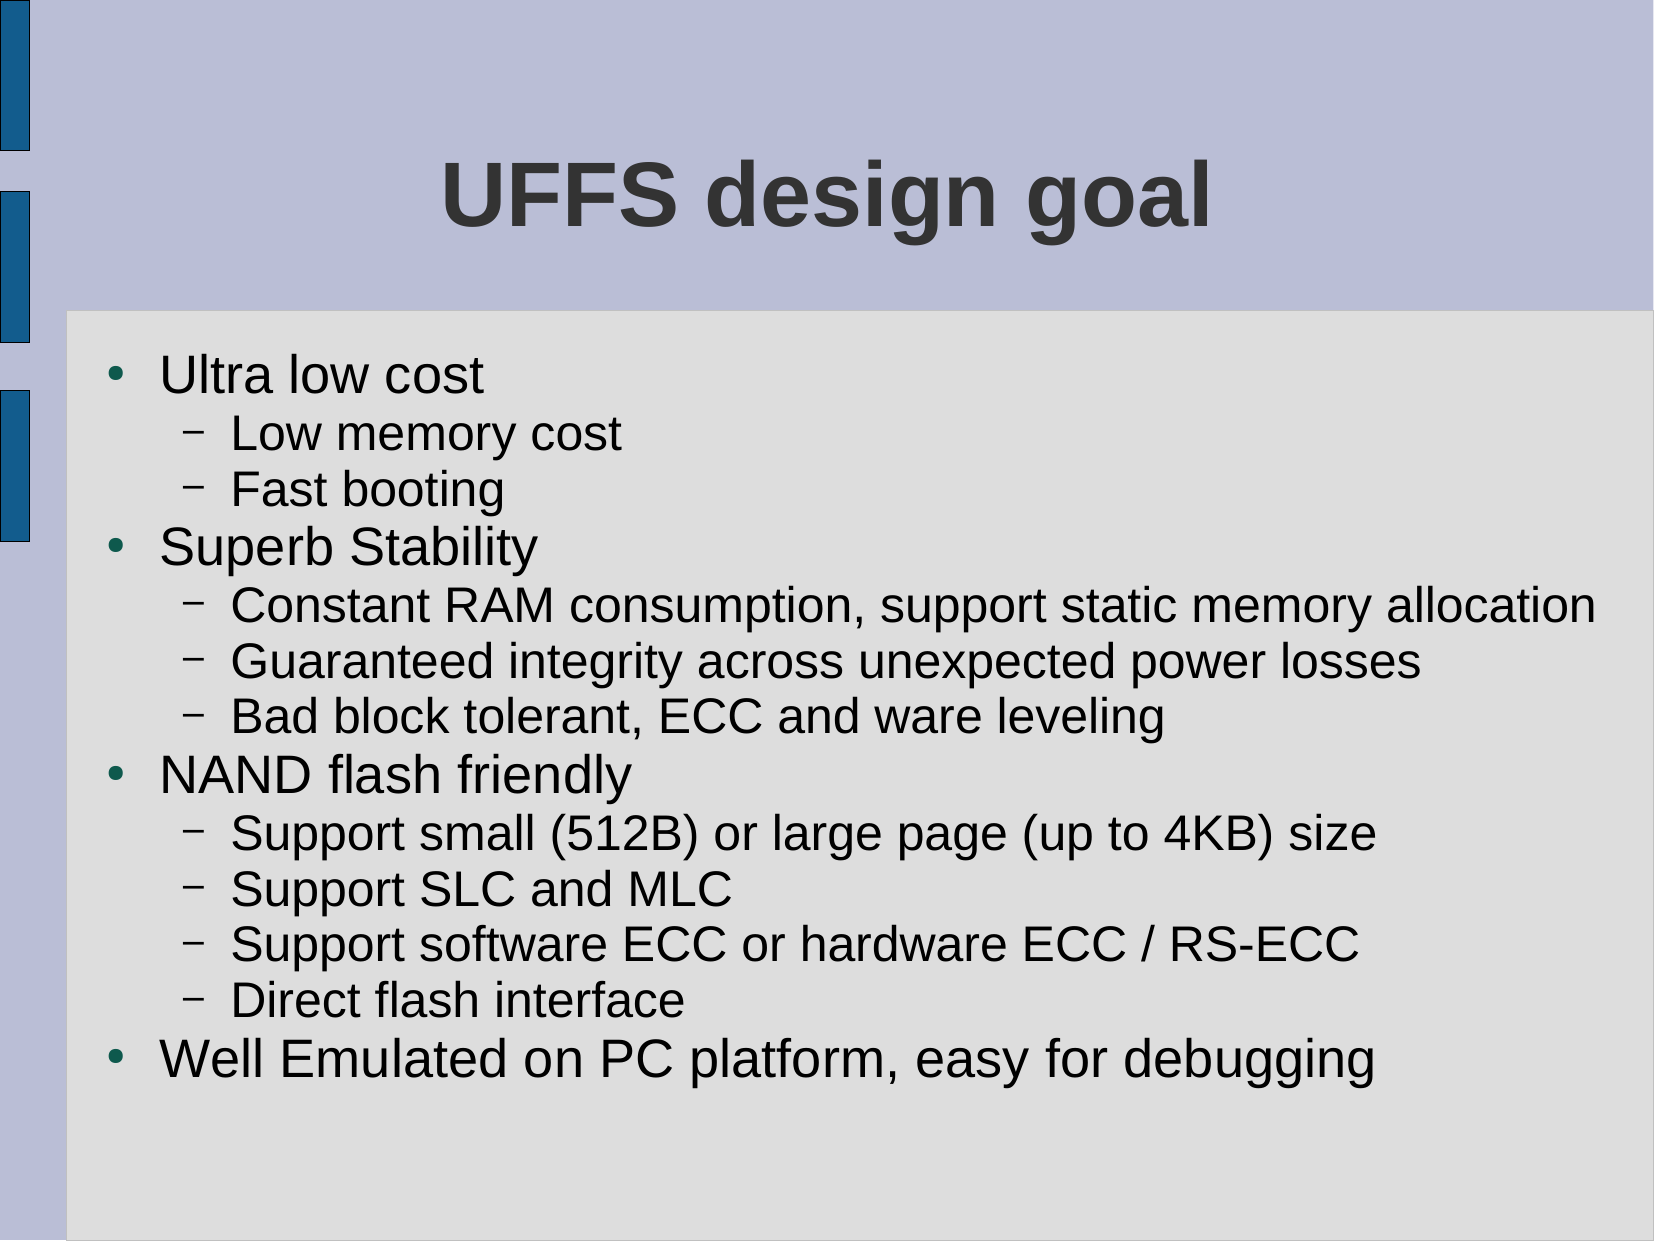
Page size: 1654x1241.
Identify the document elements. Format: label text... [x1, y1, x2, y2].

title UFFS design goal [121, 91, 1534, 299]
list Ultra low cost Low memory cost Fast booting Superb Stability Constant RAM consumption, support static memory allocation Guaranteed integrity across unexpected power losses Bad block tolerant, ECC and ware leveling NAND flash friendly Support small (512B) or large page (up to 4KB) size Support SLC and MLC Support software ECC or hardware ECC / RS-ECC Direct flash interface Well Emulated on PC platform, easy for debugging [88, 344, 1625, 1127]
